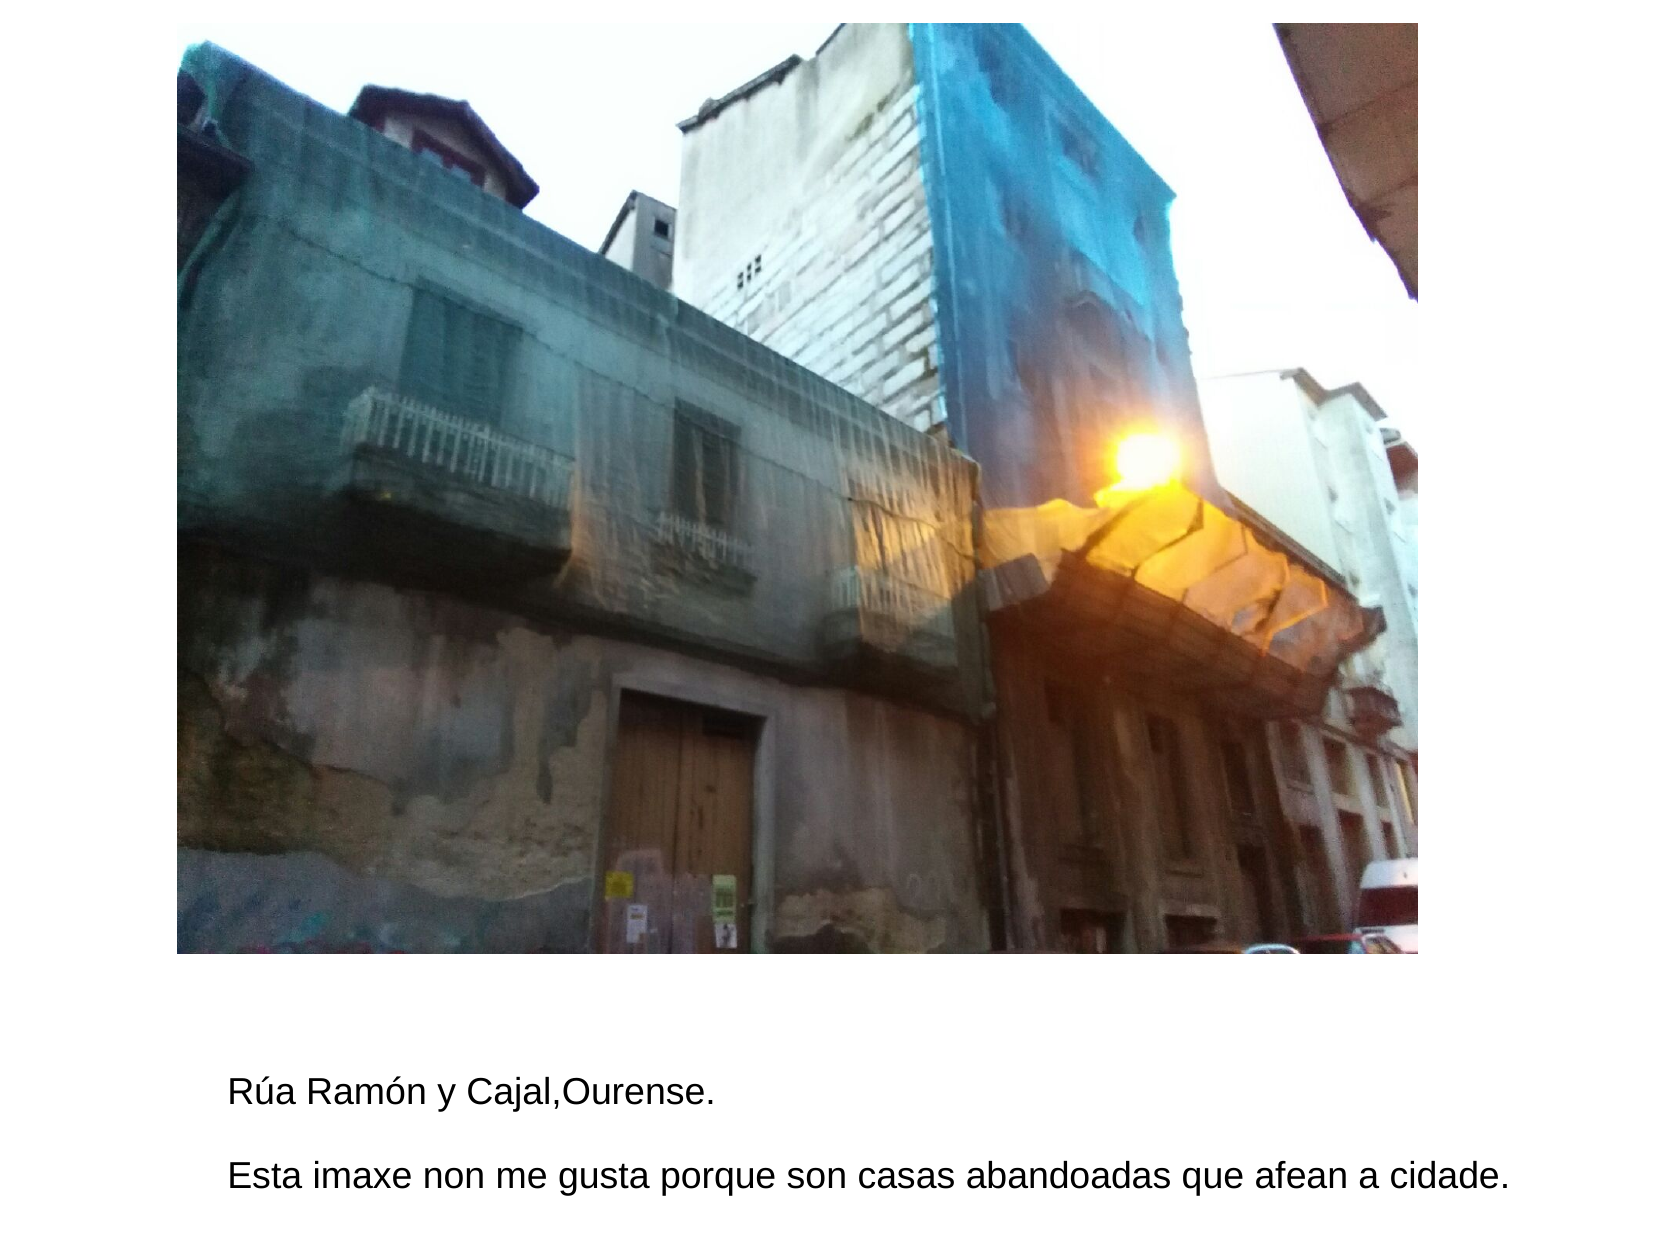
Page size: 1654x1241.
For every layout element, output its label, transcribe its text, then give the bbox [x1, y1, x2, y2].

picture [177, 23, 1418, 954]
text_box Rúa Ramón y Cajal,Ourense. Esta imaxe non me gusta porque son casas abandoadas que afean a cidade. [212, 1062, 1536, 1204]
